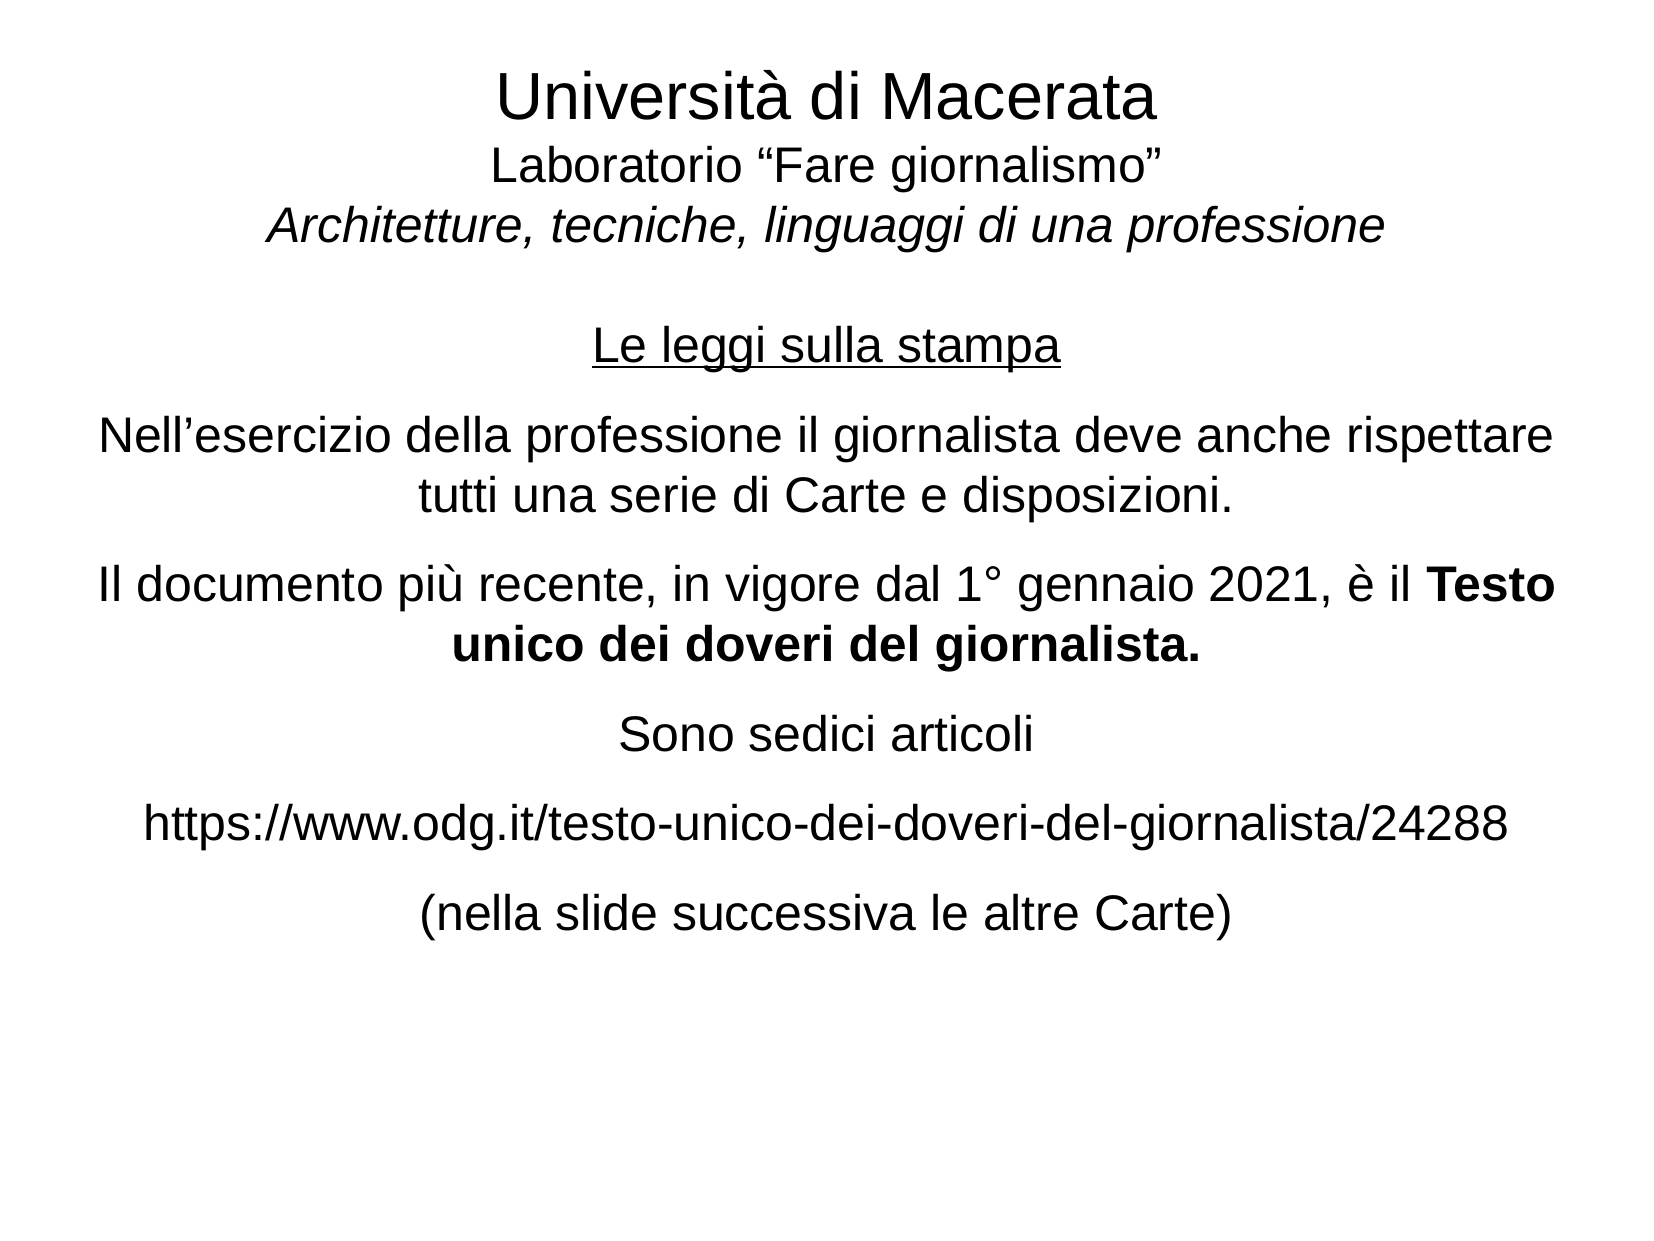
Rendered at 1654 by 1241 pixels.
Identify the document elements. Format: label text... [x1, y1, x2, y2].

title Università di Macerata Laboratorio “Fare giornalismo” Architetture, tecniche, linguaggi di una professione [82, 49, 1571, 257]
subtitle Le leggi sulla stampa Nell’esercizio della professione il giornalista deve anche rispettare tutti una serie di Carte e disposizioni. Il documento più recente, in vigore dal 1° gennaio 2021, è il Testo unico dei doveri del giornalista. Sono sedici articoli https://www.odg.it/testo-unico-dei-doveri-del-giornalista/24288 (nella slide successiva le altre Carte) [82, 291, 1571, 1235]
